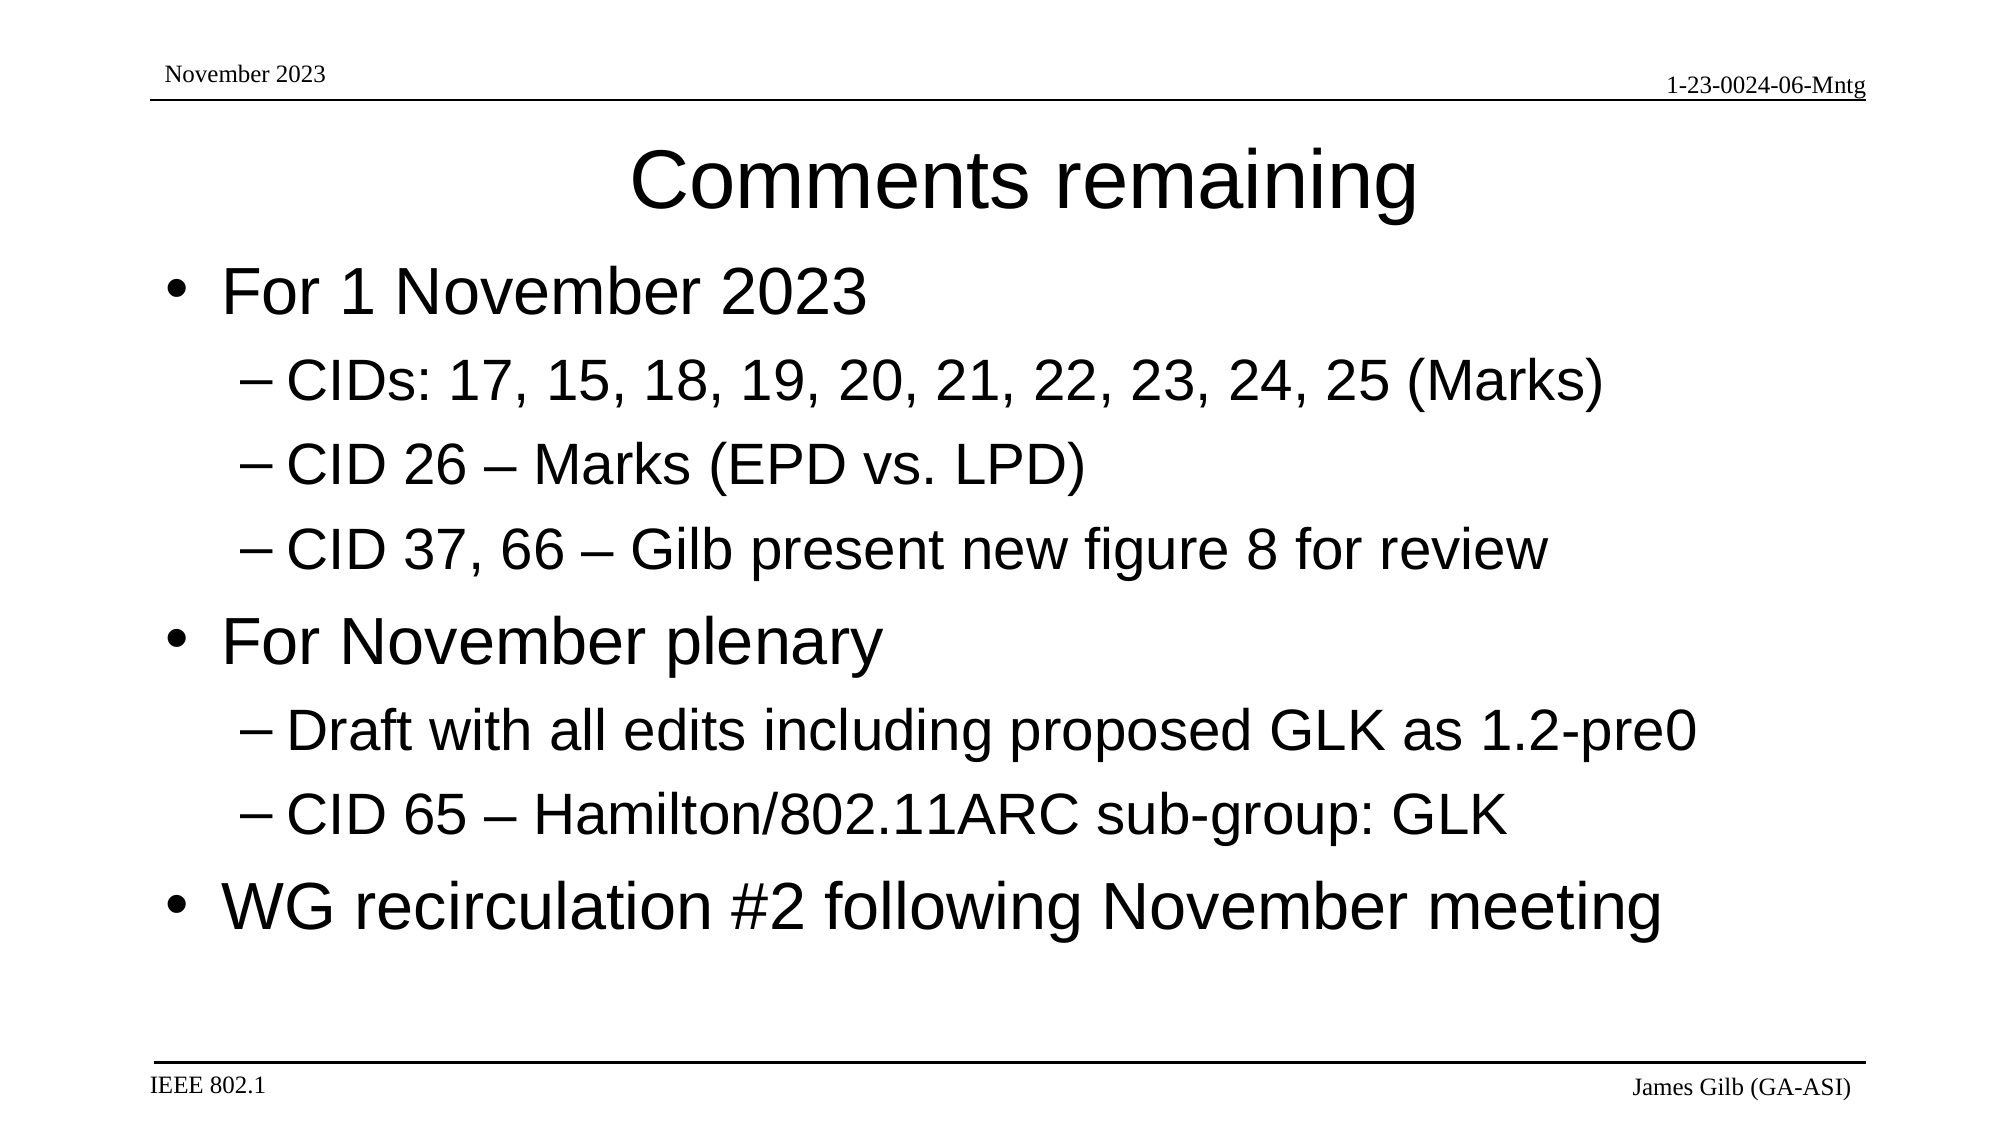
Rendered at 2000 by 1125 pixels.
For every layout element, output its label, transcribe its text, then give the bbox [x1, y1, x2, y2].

title Comments remaining [150, 112, 1900, 238]
list For 1 November 2023 CIDs: 17, 15, 18, 19, 20, 21, 22, 23, 24, 25 (Marks) CID 26 – Marks (EPD vs. LPD) CID 37, 66 – Gilb present new figure 8 for review For November plenary Draft with all edits including proposed GLK as 1.2-pre0 CID 65 – Hamilton/802.11ARC sub-group: GLK WG recirculation #2 following November meeting [149, 239, 1900, 1051]
